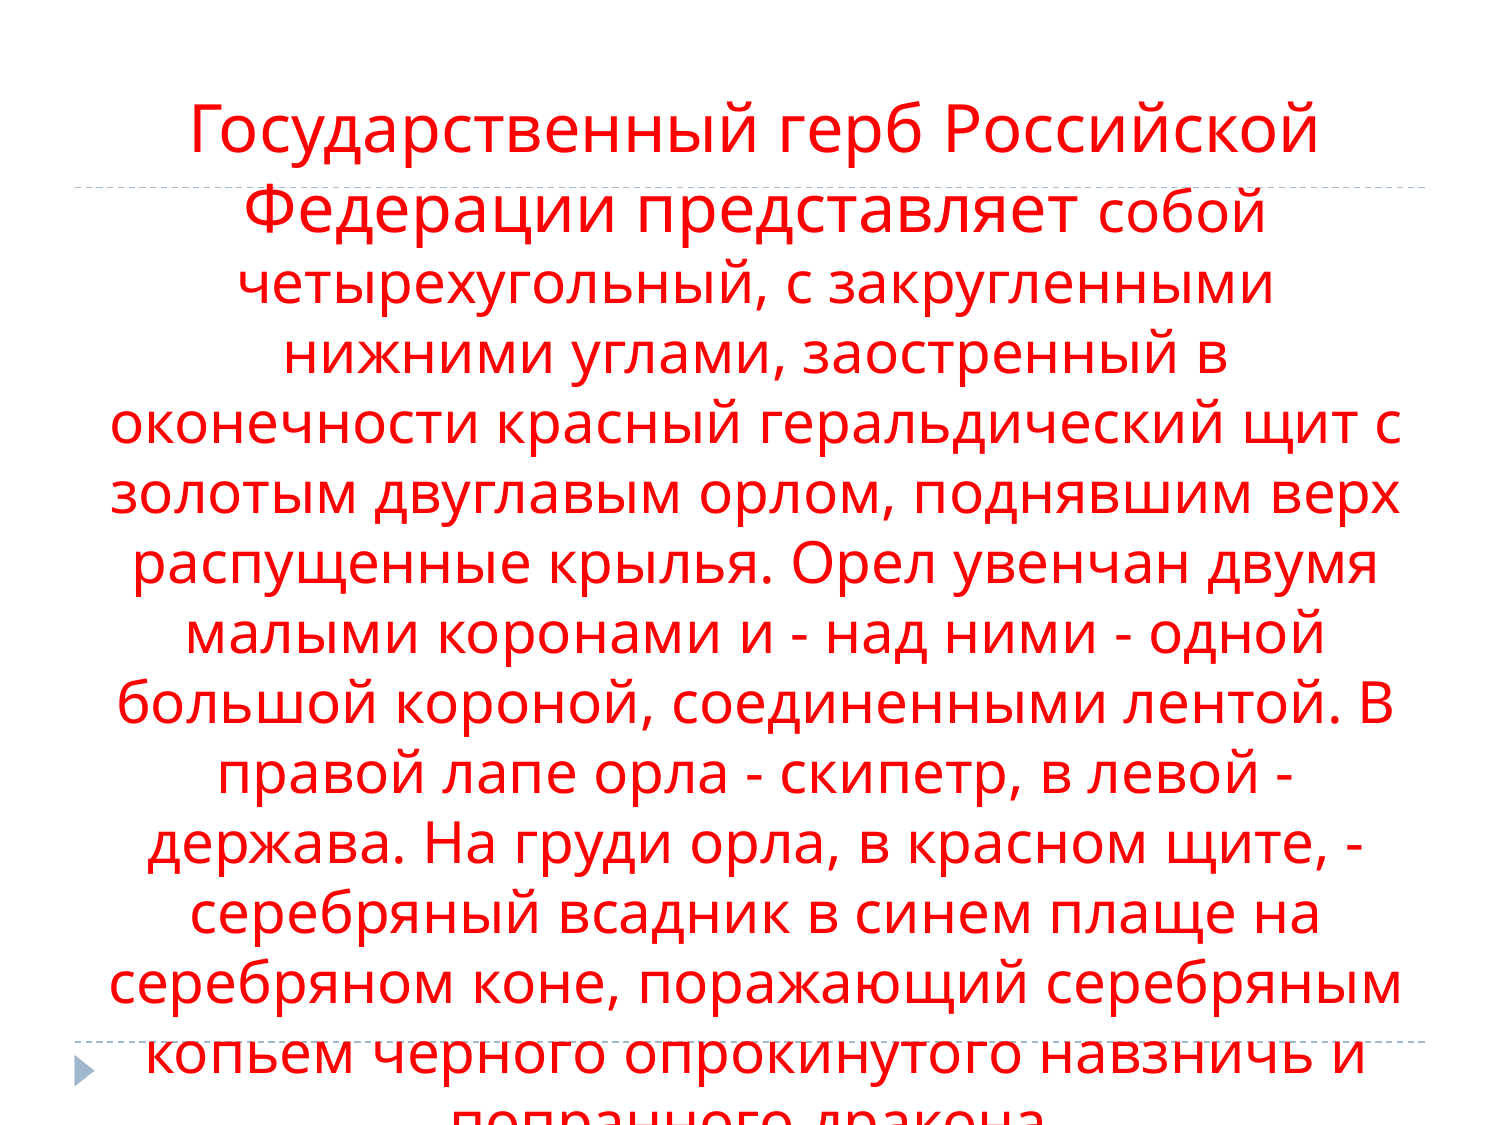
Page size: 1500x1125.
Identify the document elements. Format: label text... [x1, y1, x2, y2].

text_box Государственный герб Российской Федерации представляет собой четырехугольный, с закругленными нижними углами, заостренный в оконечности красный геральдический щит с золотым двуглавым орлом, поднявшим верх распущенные крылья. Орел увенчан двумя малыми коронами и - над ними - одной большой короной, соединенными лентой. В правой лапе орла - скипетр, в левой - держава. На груди орла, в красном щите, - серебряный всадник в синем плаще на серебряном коне, поражающий серебряным копьем черного опрокинутого навзничь и попранного дракона. [88, 78, 1424, 1125]
